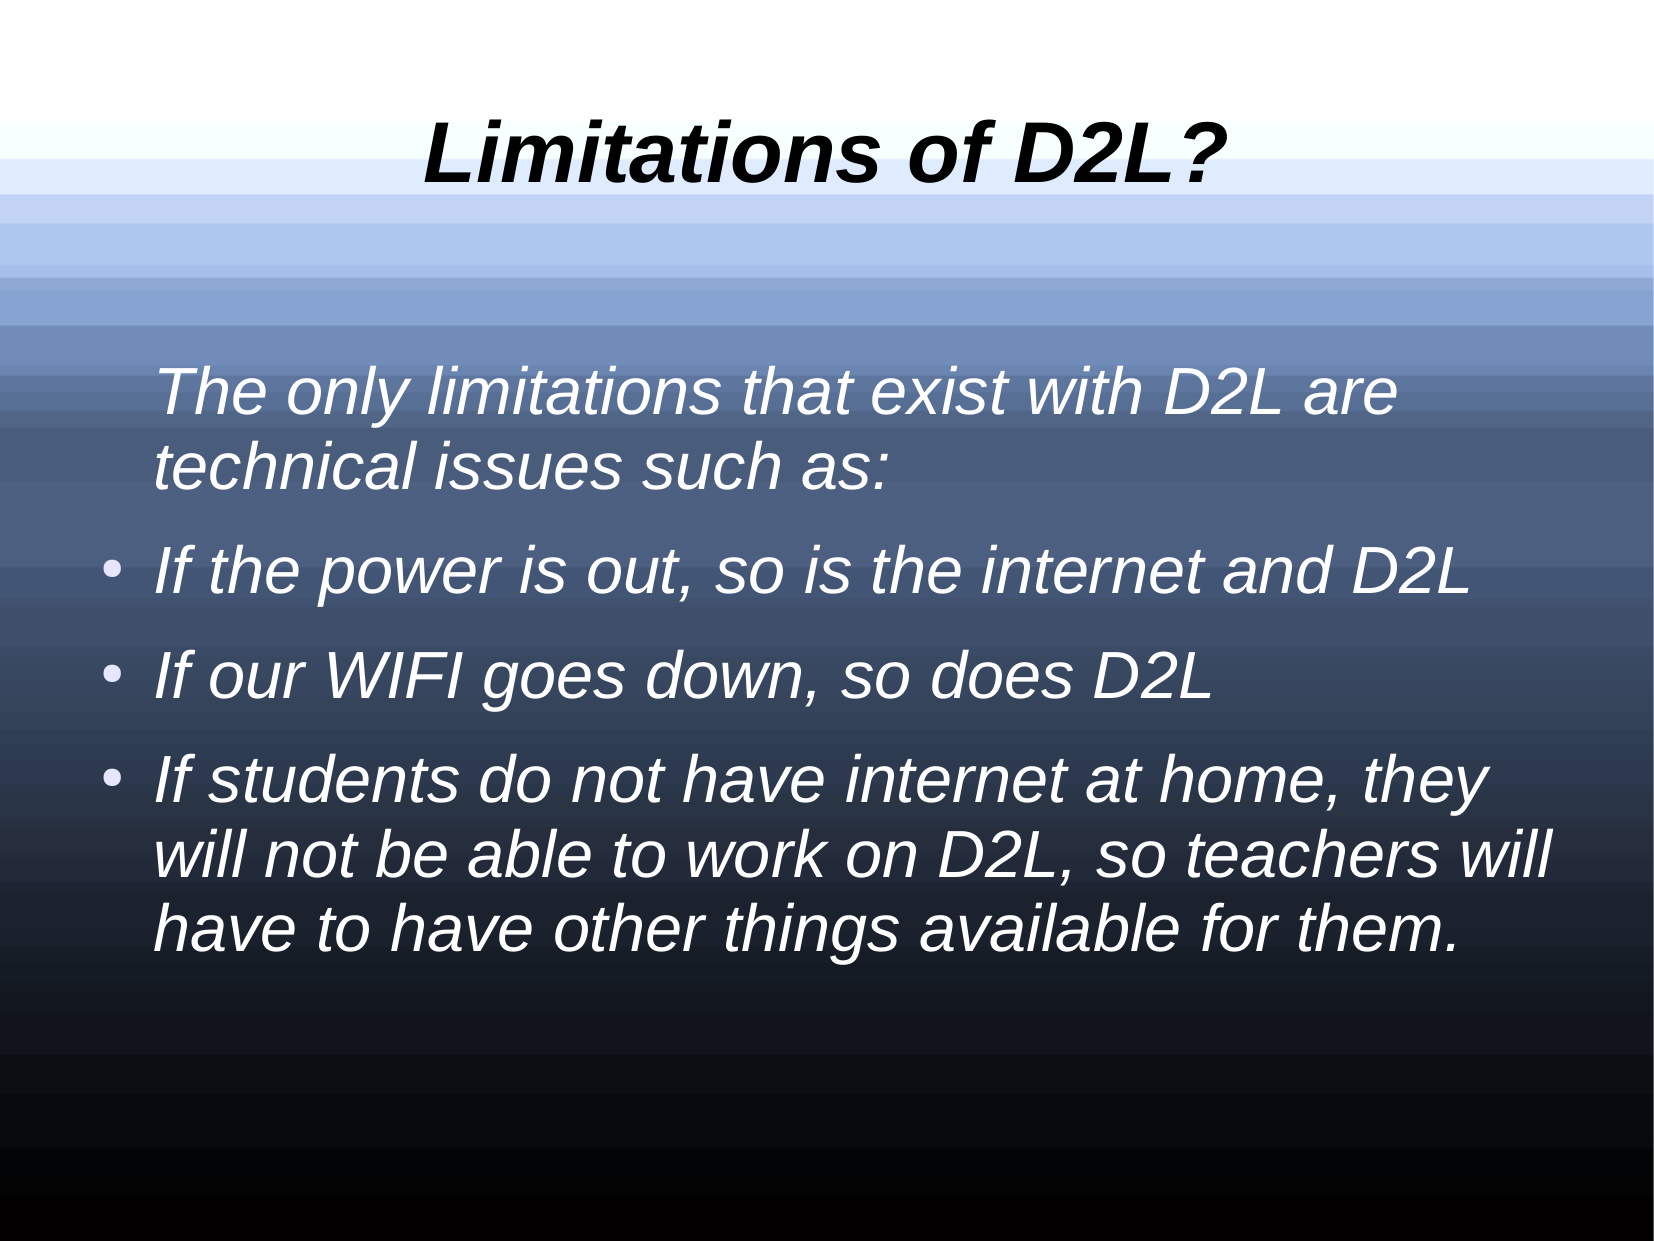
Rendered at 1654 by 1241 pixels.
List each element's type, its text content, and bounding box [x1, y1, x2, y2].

picture [0, 0, 1654, 1241]
title Limitations of D2L? [82, 49, 1571, 257]
list The only limitations that exist with D2L are technical issues such as: If the power is out, so is the internet and D2L If our WIFI goes down, so does D2L If students do not have internet at home, they will not be able to work on D2L, so teachers will have to have other things available for them. [82, 354, 1571, 1109]
